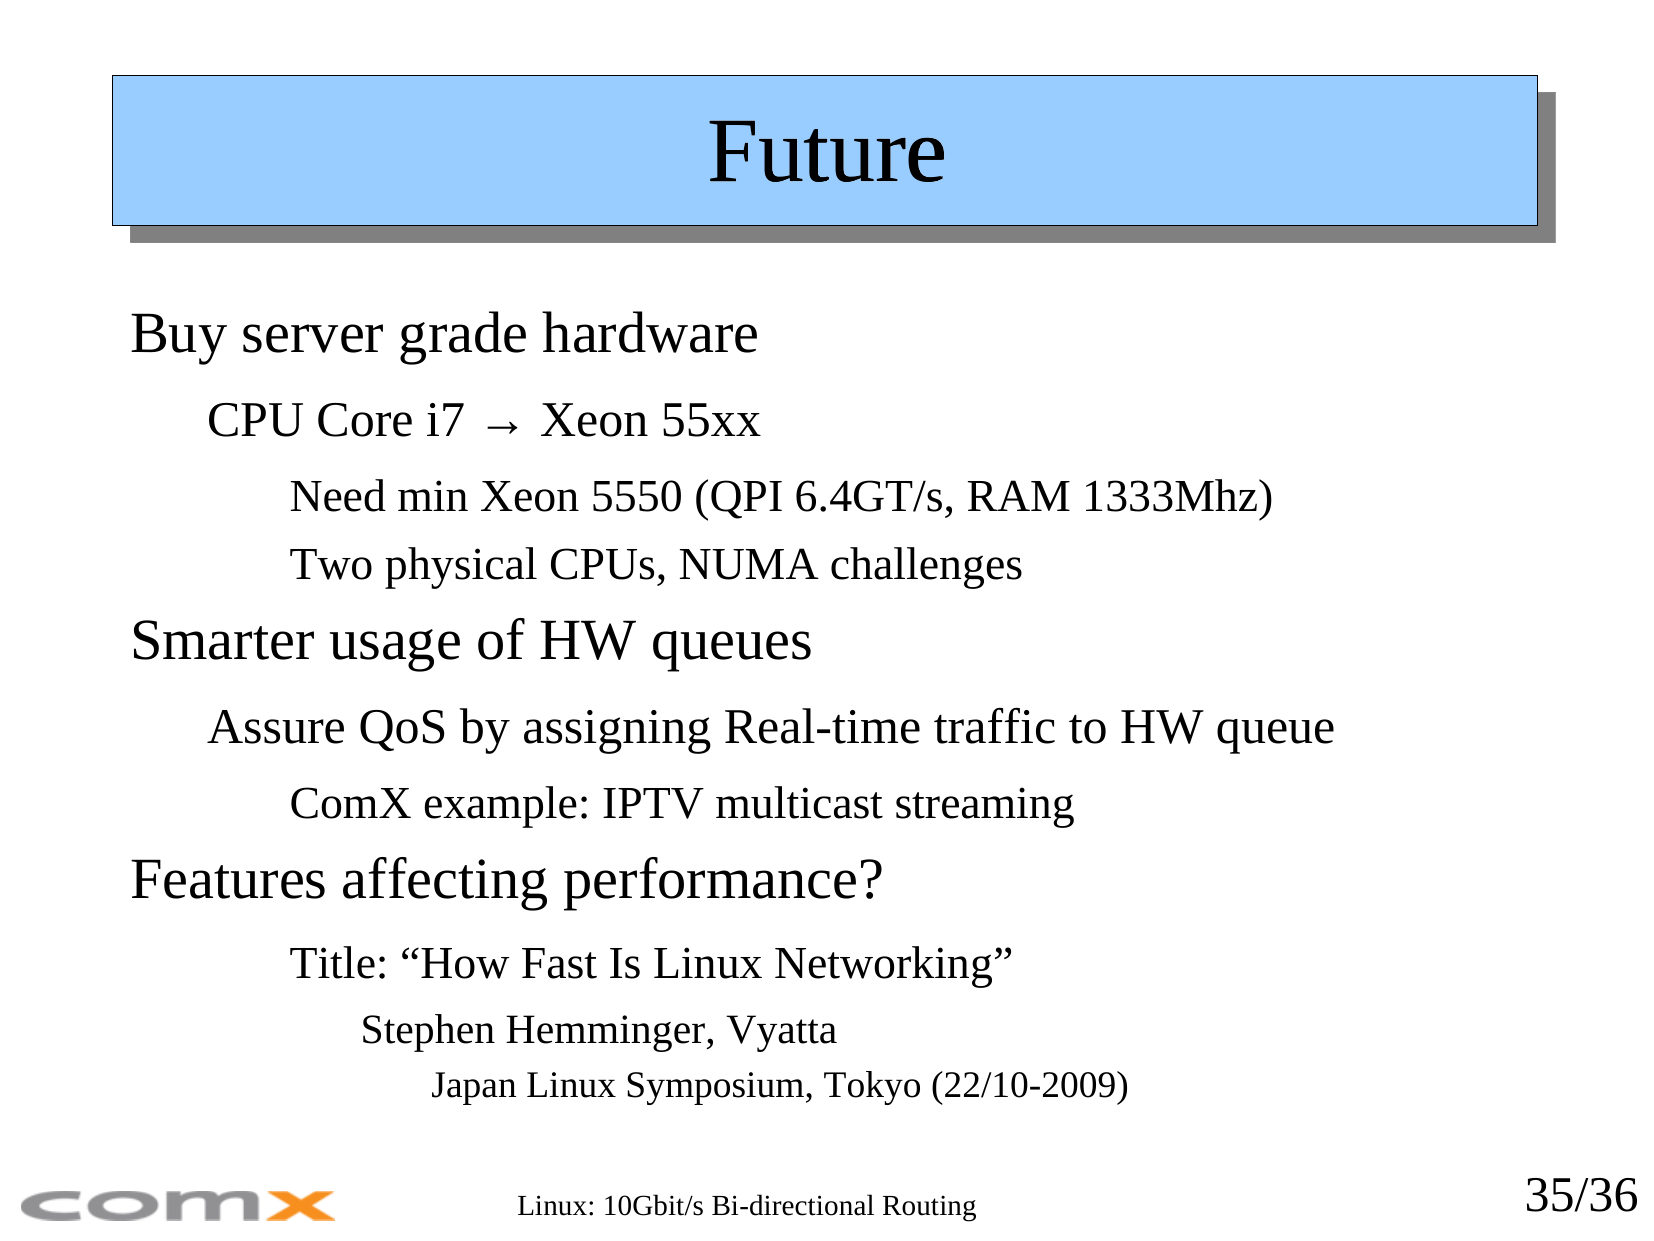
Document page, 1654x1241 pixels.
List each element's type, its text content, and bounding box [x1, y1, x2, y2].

list Buy server grade hardware CPU Core i7 → Xeon 55xx Need min Xeon 5550 (QPI 6.4GT/s, RAM 1333Mhz) Two physical CPUs, NUMA challenges Smarter usage of HW queues Assure QoS by assigning Real-time traffic to HW queue ComX example: IPTV multicast streaming Features affecting performance? Title: “How Fast Is Linux Networking” Stephen Hemminger, Vyatta Japan Linux Symposium, Tokyo (22/10-2009) [112, 300, 1538, 1194]
title Future [116, 90, 1538, 211]
picture [21, 1191, 335, 1221]
